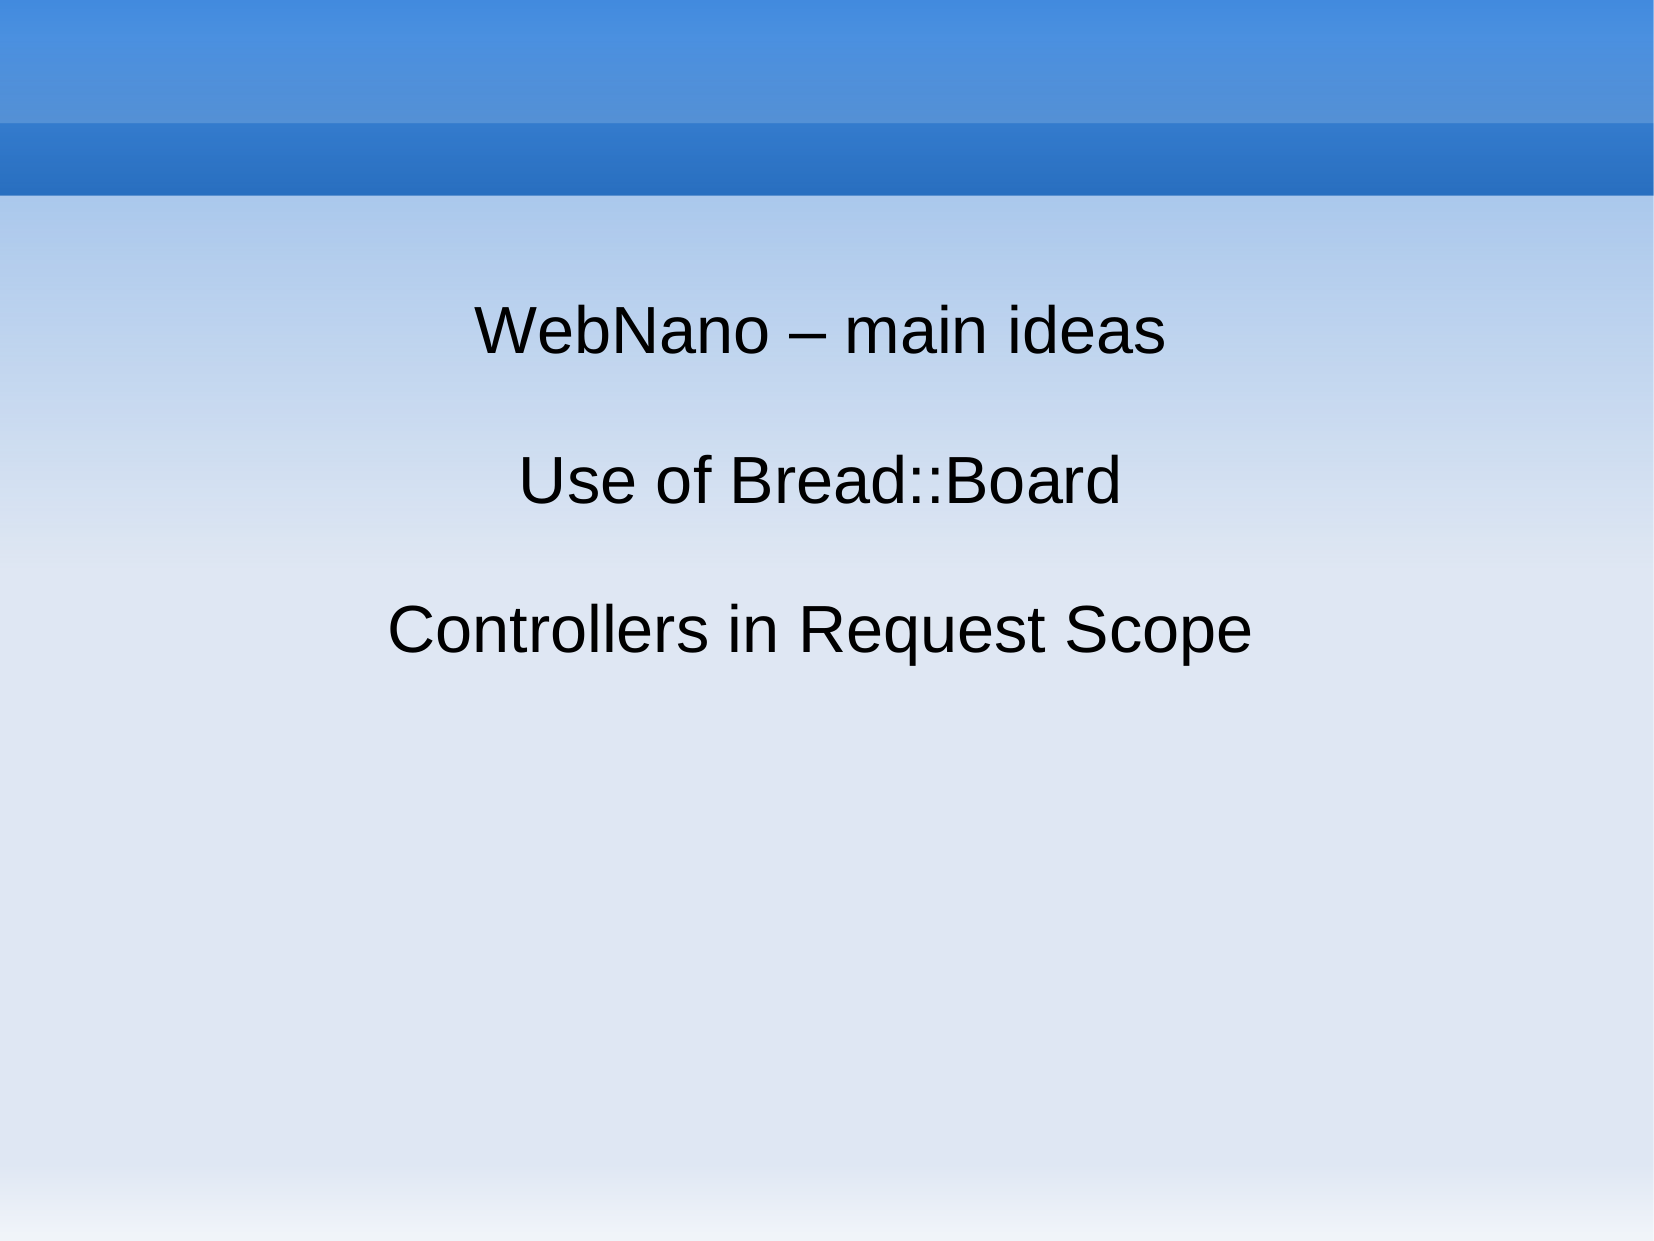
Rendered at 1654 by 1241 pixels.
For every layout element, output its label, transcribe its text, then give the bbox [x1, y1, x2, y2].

subtitle WebNano – main ideas Use of Bread::Board Controllers in Request Scope [76, 7, 1565, 1102]
picture [0, 0, 1654, 1241]
